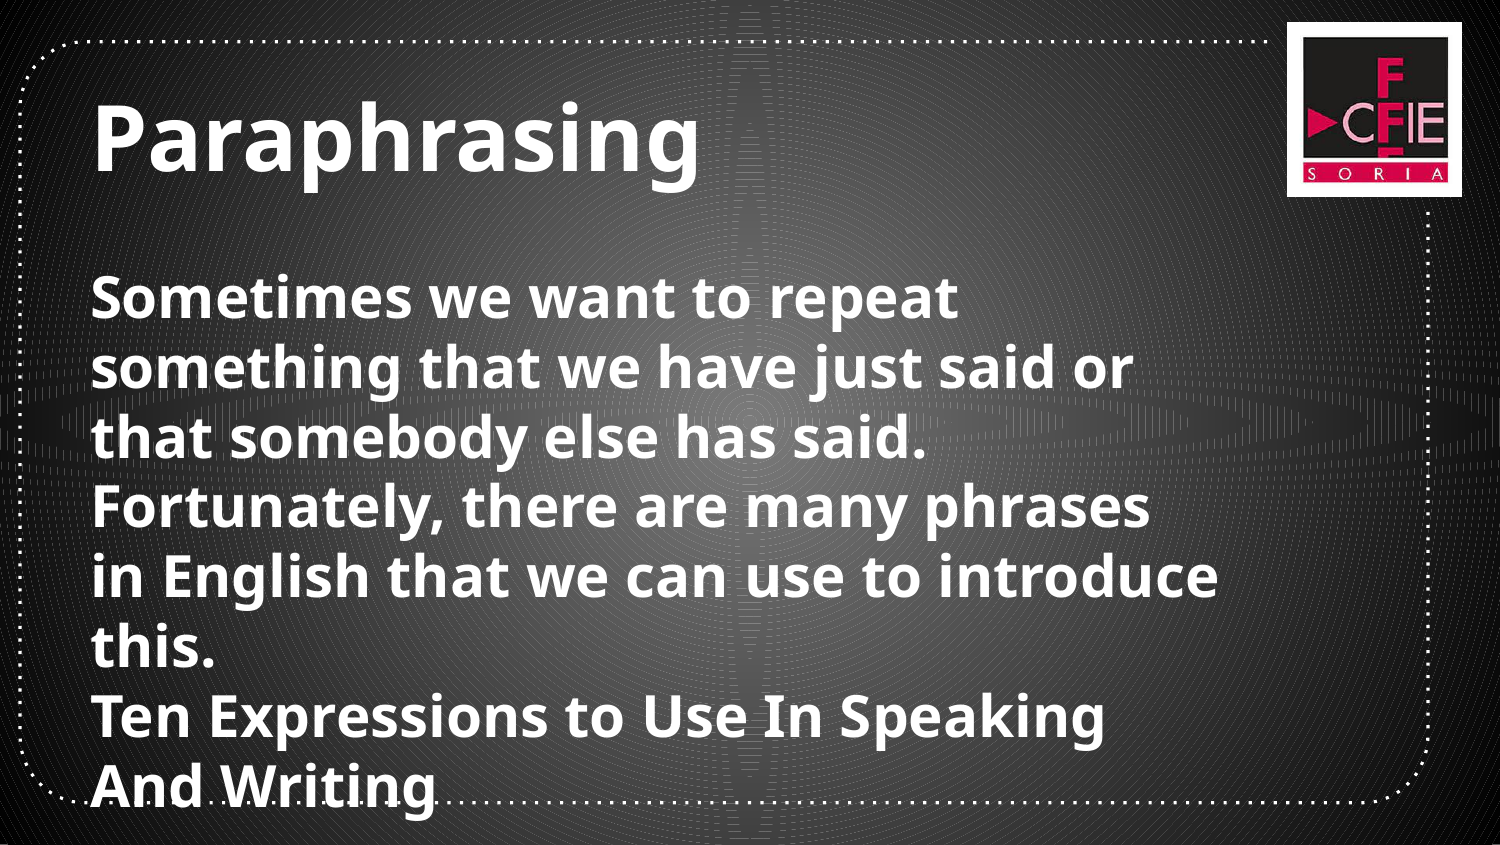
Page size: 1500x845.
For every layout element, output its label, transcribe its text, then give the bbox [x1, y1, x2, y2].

text_box Paraphrasing Sometimes we want to repeat something that we have just said or that somebody else has said. Fortunately, there are many phrases in English that we can use to introduce this. Ten Expressions to Use In Speaking And Writing [75, 72, 1238, 810]
picture [1287, 22, 1462, 197]
